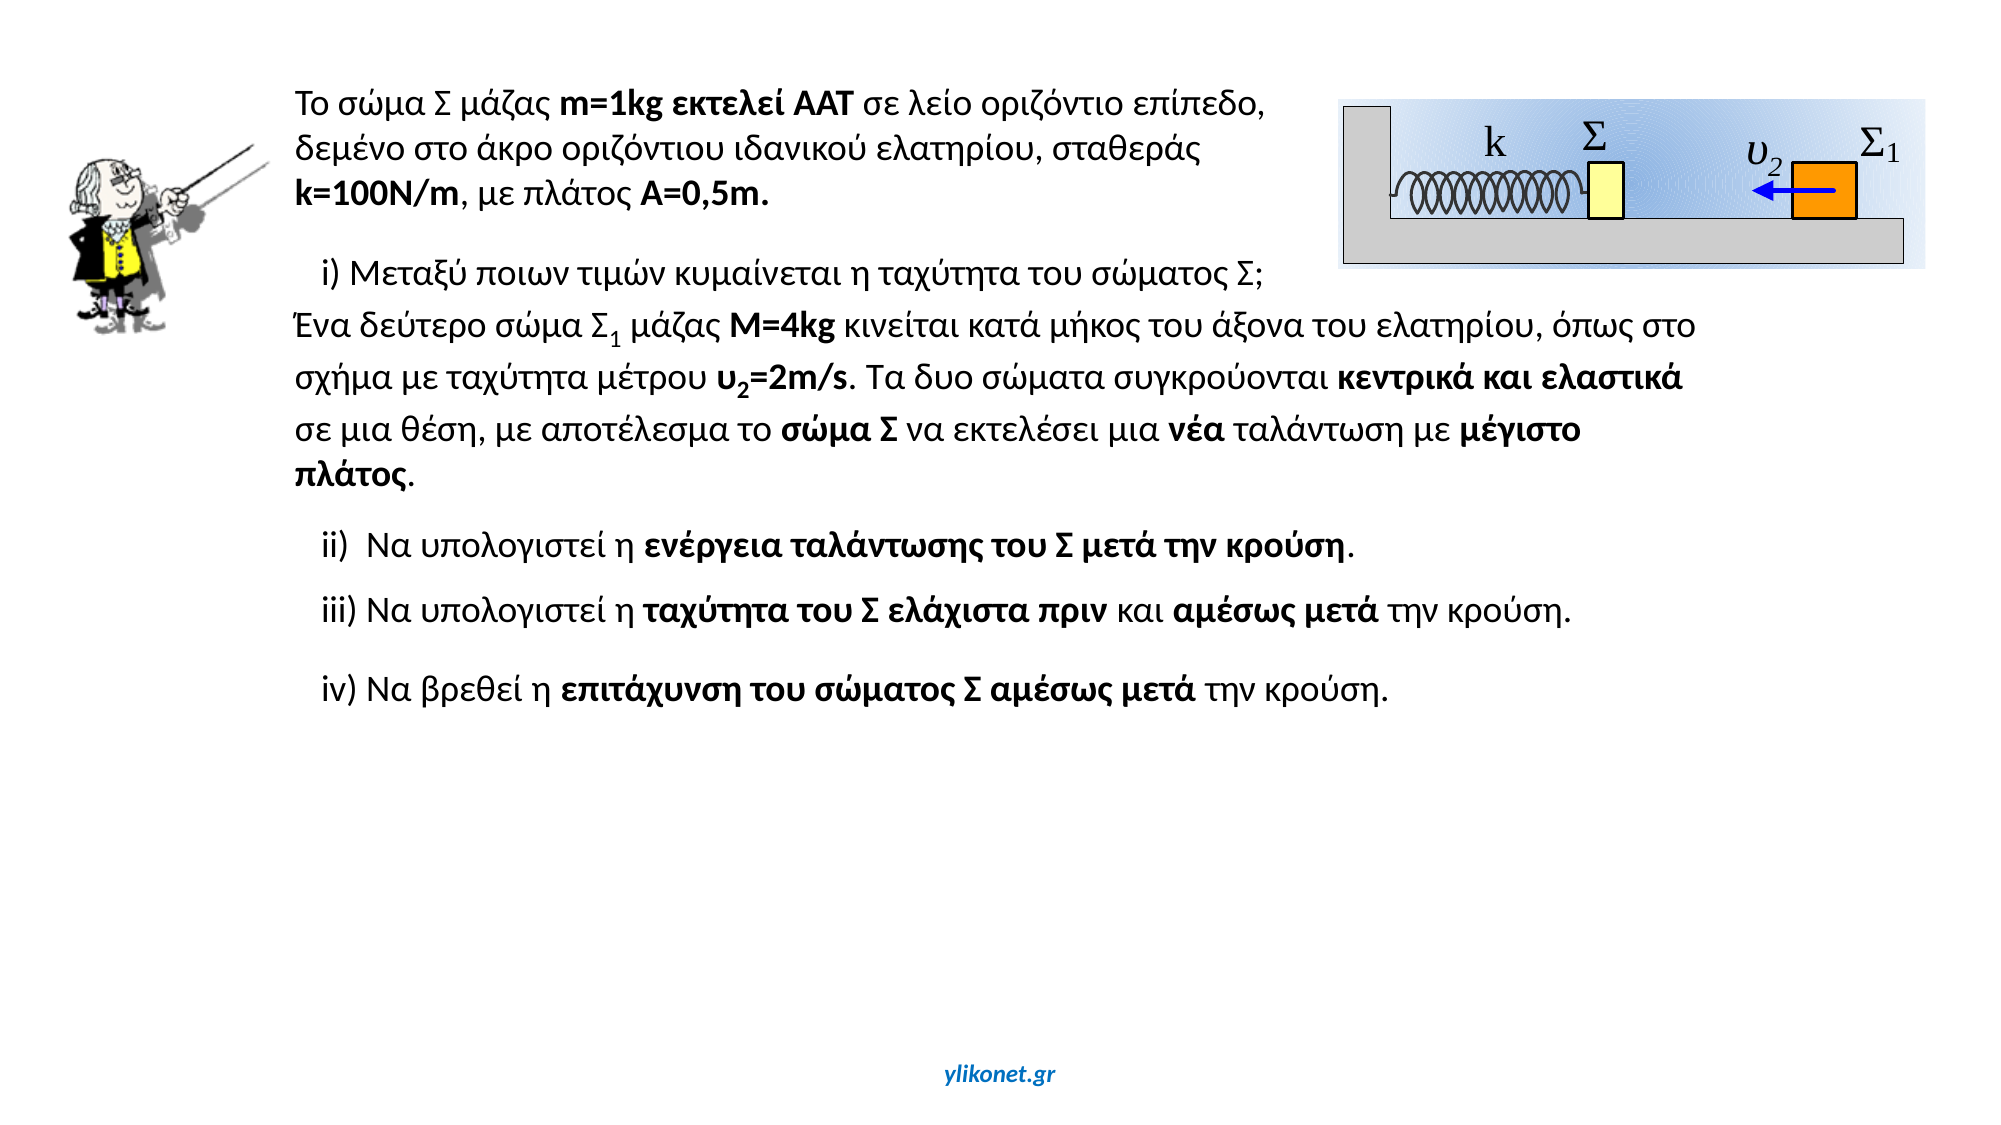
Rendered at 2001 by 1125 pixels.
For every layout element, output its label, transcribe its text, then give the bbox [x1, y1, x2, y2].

picture [56, 139, 258, 332]
text_box ii) Να υπολογιστεί η ενέργεια ταλάντωσης του Σ μετά την κρούση. [306, 512, 1512, 574]
text_box iv) Να βρεθεί η επιτάχυνση του σώματος Σ αμέσως μετά την κρούση. [306, 656, 1747, 718]
text_box Το σώμα Σ μάζας m=1kg εκτελεί ΑΑΤ σε λείο οριζόντιο επίπεδο, δεμένο στο άκρο οριζόντιου ιδανικού ελατηρίου, σταθεράς k=100Ν/m, με πλάτος Α=0,5m. [279, 70, 1339, 223]
text_box iii) Να υπολογιστεί η ταχύτητα του Σ ελάχιστα πριν και αμέσως μετά την κρούση. [306, 577, 1619, 638]
chart [1338, 99, 1926, 269]
text_box ylikonet.gr [683, 1042, 1317, 1103]
text_box i) Μεταξύ ποιων τιμών κυμαίνεται η ταχύτητα του σώματος Σ; [306, 240, 1292, 292]
text_box Ένα δεύτερο σώμα Σ1 μάζας Μ=4kg κινείται κατά μήκος του άξονα του ελατηρίου, όπως στο σχήμα με ταχύτητα μέτρου υ2=2m/s. Τα δυο σώματα συγκρούονται κεντρικά και ελαστικά σε μια θέση, με αποτέλεσμα το σώμα Σ να εκτελέσει μια νέα ταλάντωση με μέγιστο πλάτος. [279, 292, 1721, 490]
